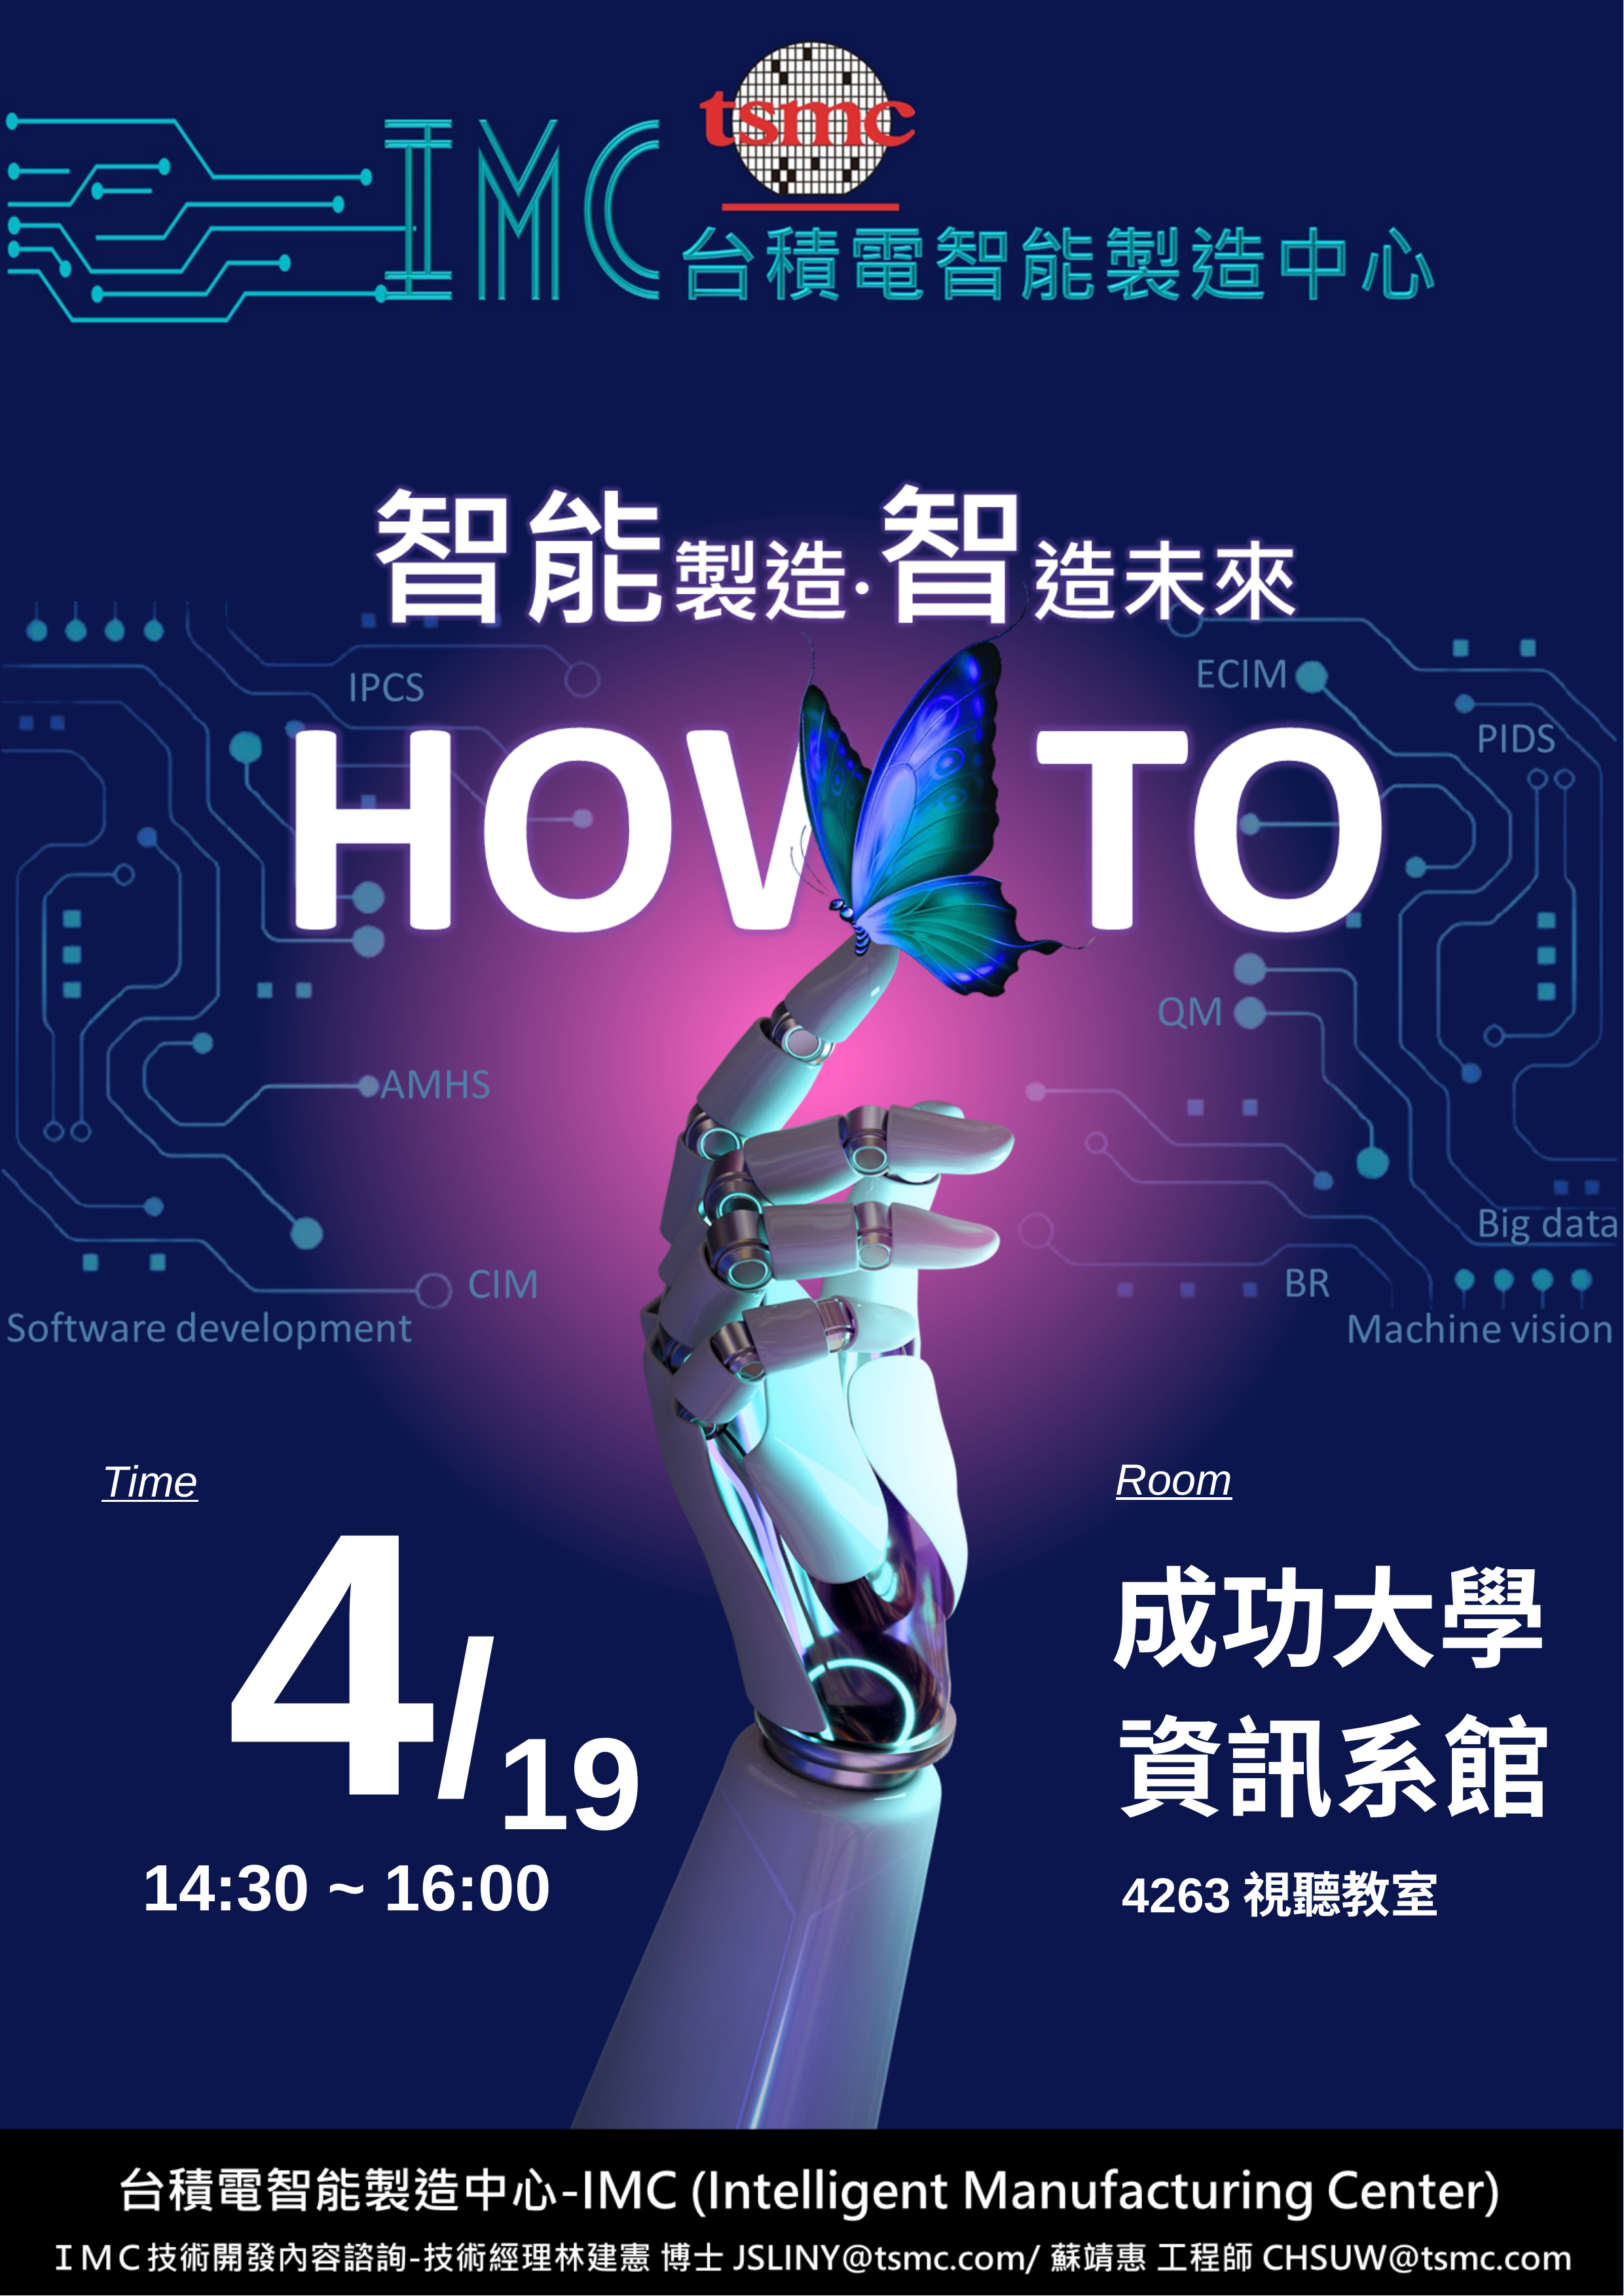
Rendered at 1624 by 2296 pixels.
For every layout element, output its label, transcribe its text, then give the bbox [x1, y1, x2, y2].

text_box 4/ [587, 1861, 591, 1875]
text_box 14:30 ~ 16:00 [107, 1840, 587, 1929]
text_box 4263視聽教室 [1112, 1859, 1592, 1928]
text_box 4/ [131, 1413, 591, 1840]
text_box Room [1106, 1446, 1333, 1509]
text_box 19 [447, 1694, 693, 1861]
picture [0, 0, 1624, 2295]
text_box Time [92, 1448, 320, 1511]
text_box 資訊系館 [1094, 1694, 1574, 1834]
text_box 成功大學 [1089, 1544, 1569, 1686]
